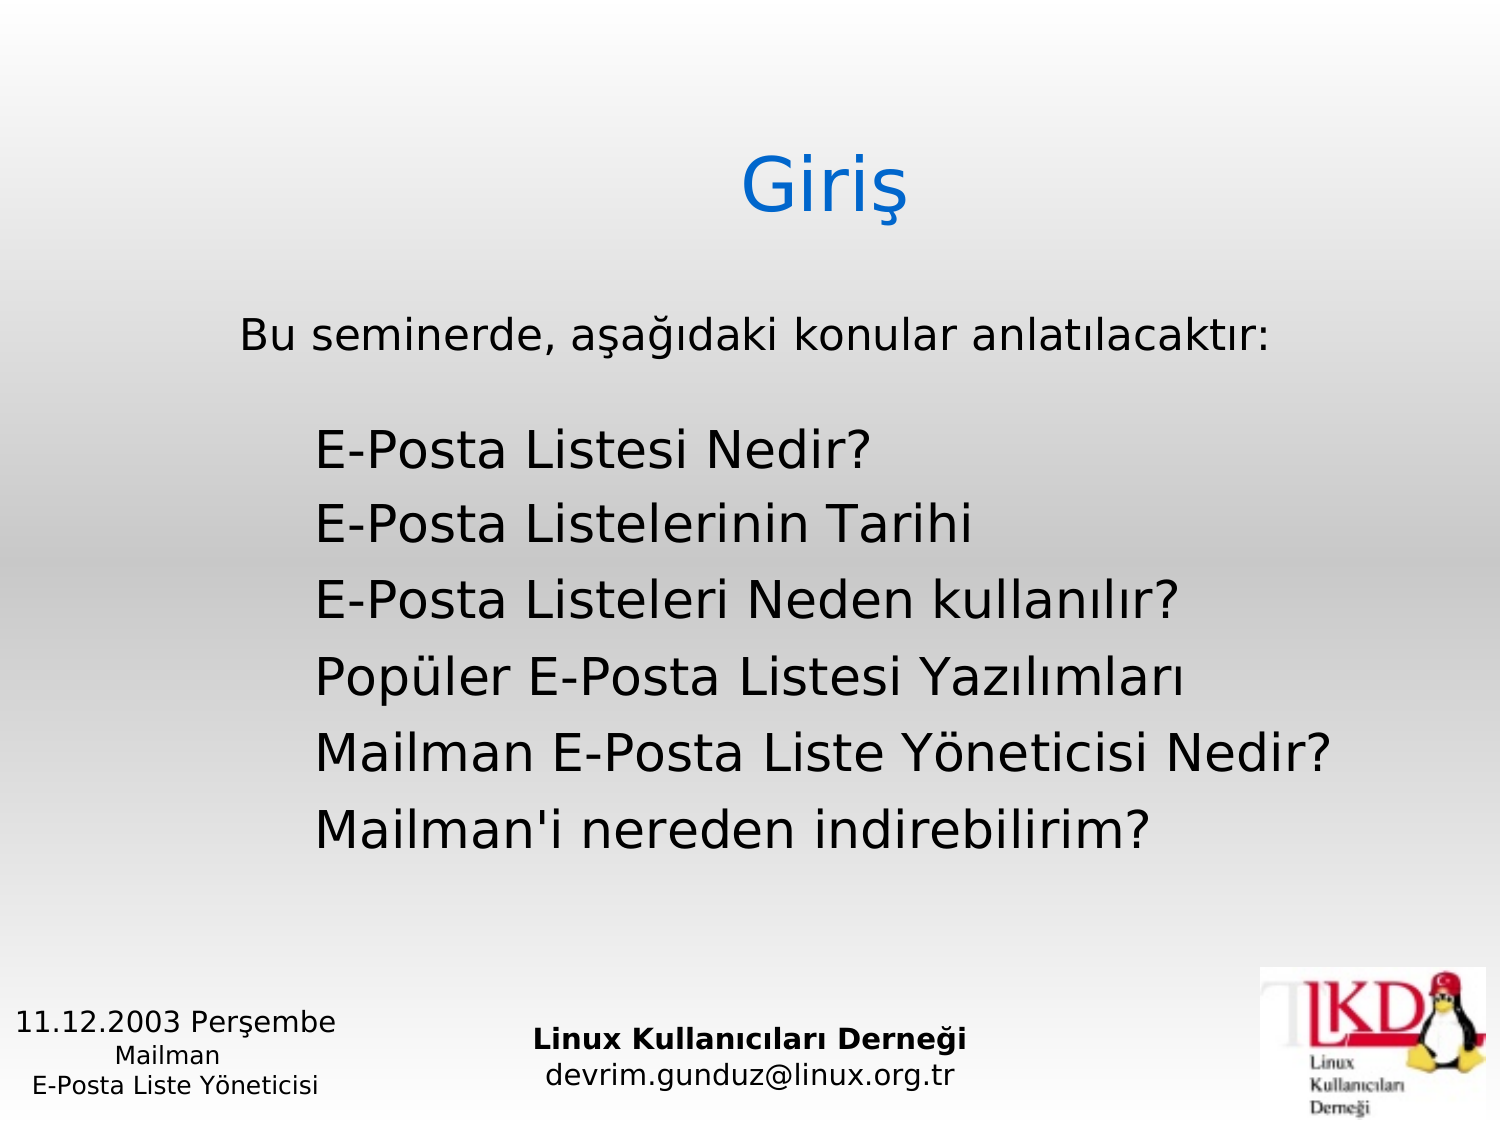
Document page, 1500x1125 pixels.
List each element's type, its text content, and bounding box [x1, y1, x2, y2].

picture [1260, 967, 1486, 1120]
title Giriş [224, 49, 1425, 237]
list Bu seminerde, aşağıdaki konular anlatılacaktır: E-Posta Listesi Nedir? E-Posta Listelerinin Tarihi E-Posta Listeleri Neden kullanılır? Popüler E-Posta Listesi Yazılımları Mailman E-Posta Liste Yöneticisi Nedir? Mailman'i nereden indirebilirim? [224, 299, 1425, 975]
